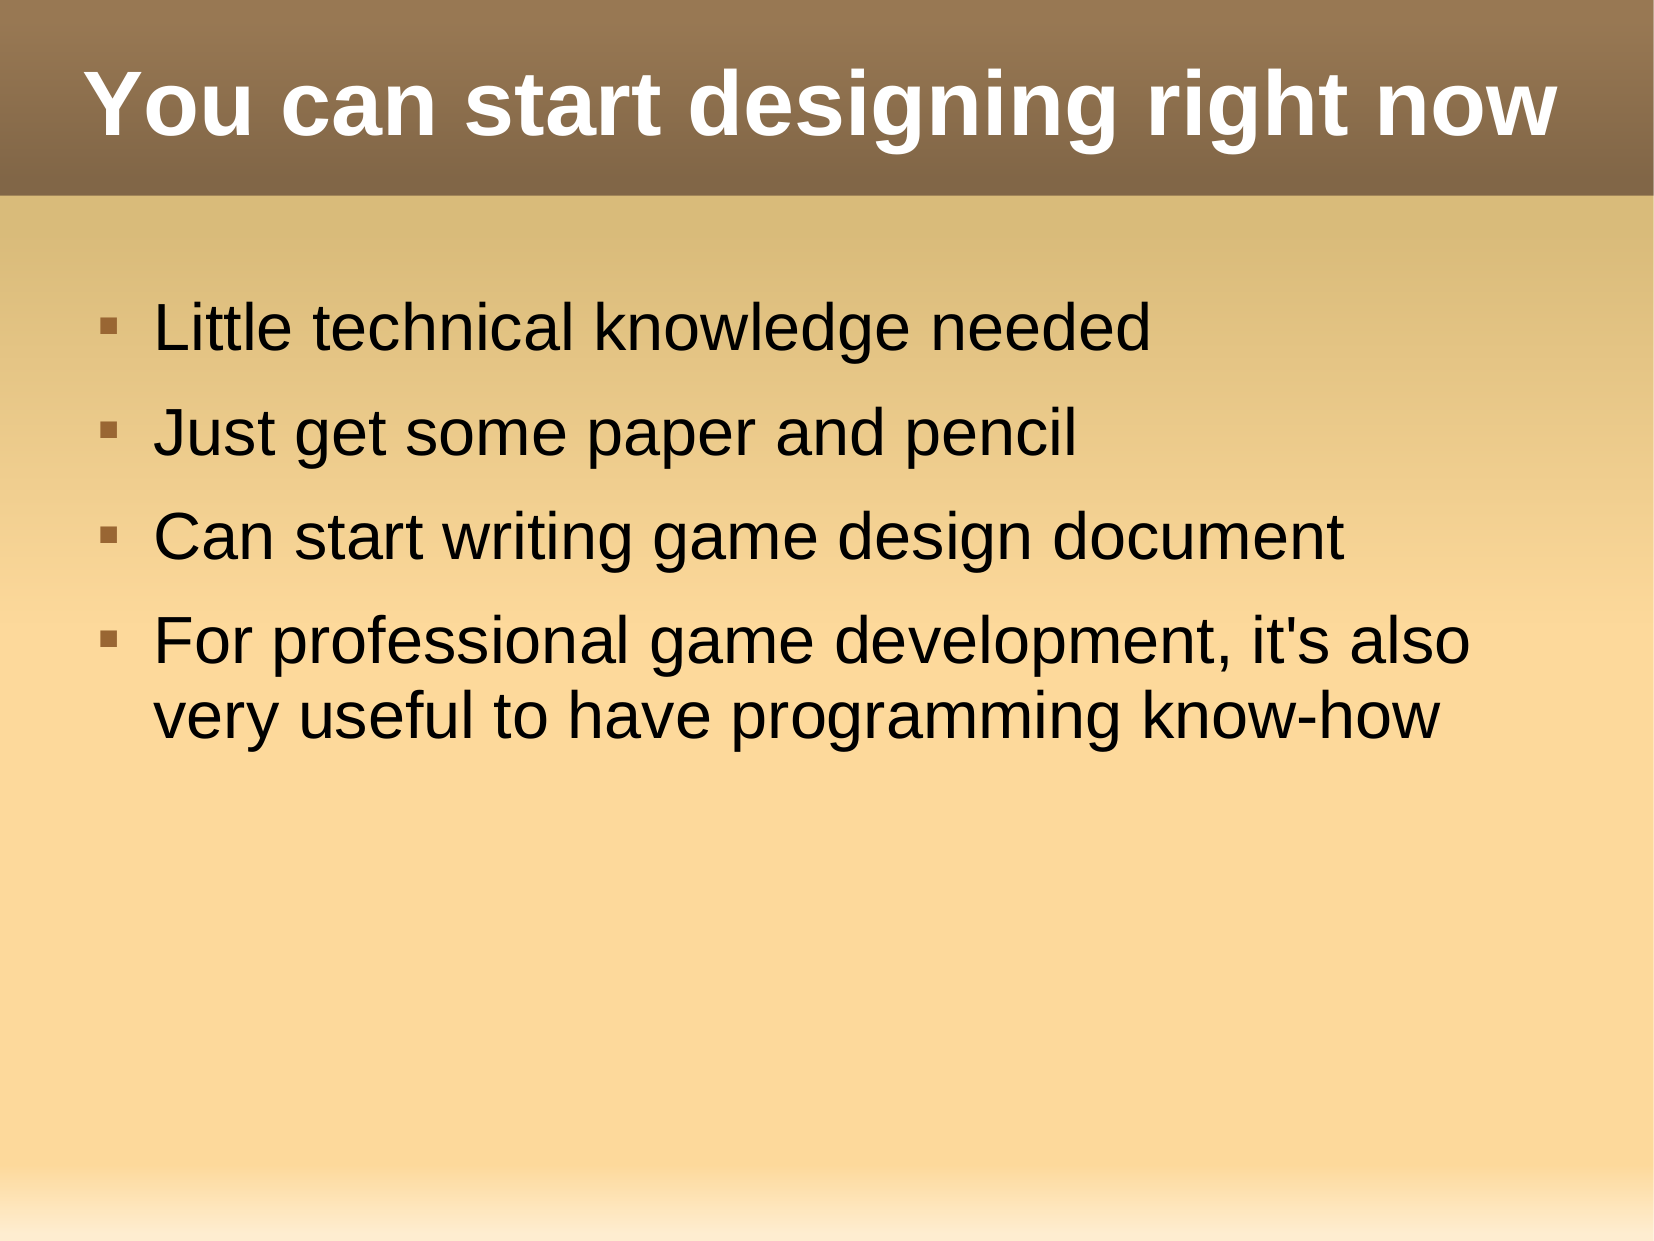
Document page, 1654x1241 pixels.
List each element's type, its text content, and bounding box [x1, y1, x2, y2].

list Little technical knowledge needed Just get some paper and pencil Can start writing game design document For professional game development, it's also very useful to have programming know-how [82, 290, 1571, 1109]
title You can start designing right now [76, 0, 1565, 208]
picture [0, 0, 1654, 1241]
